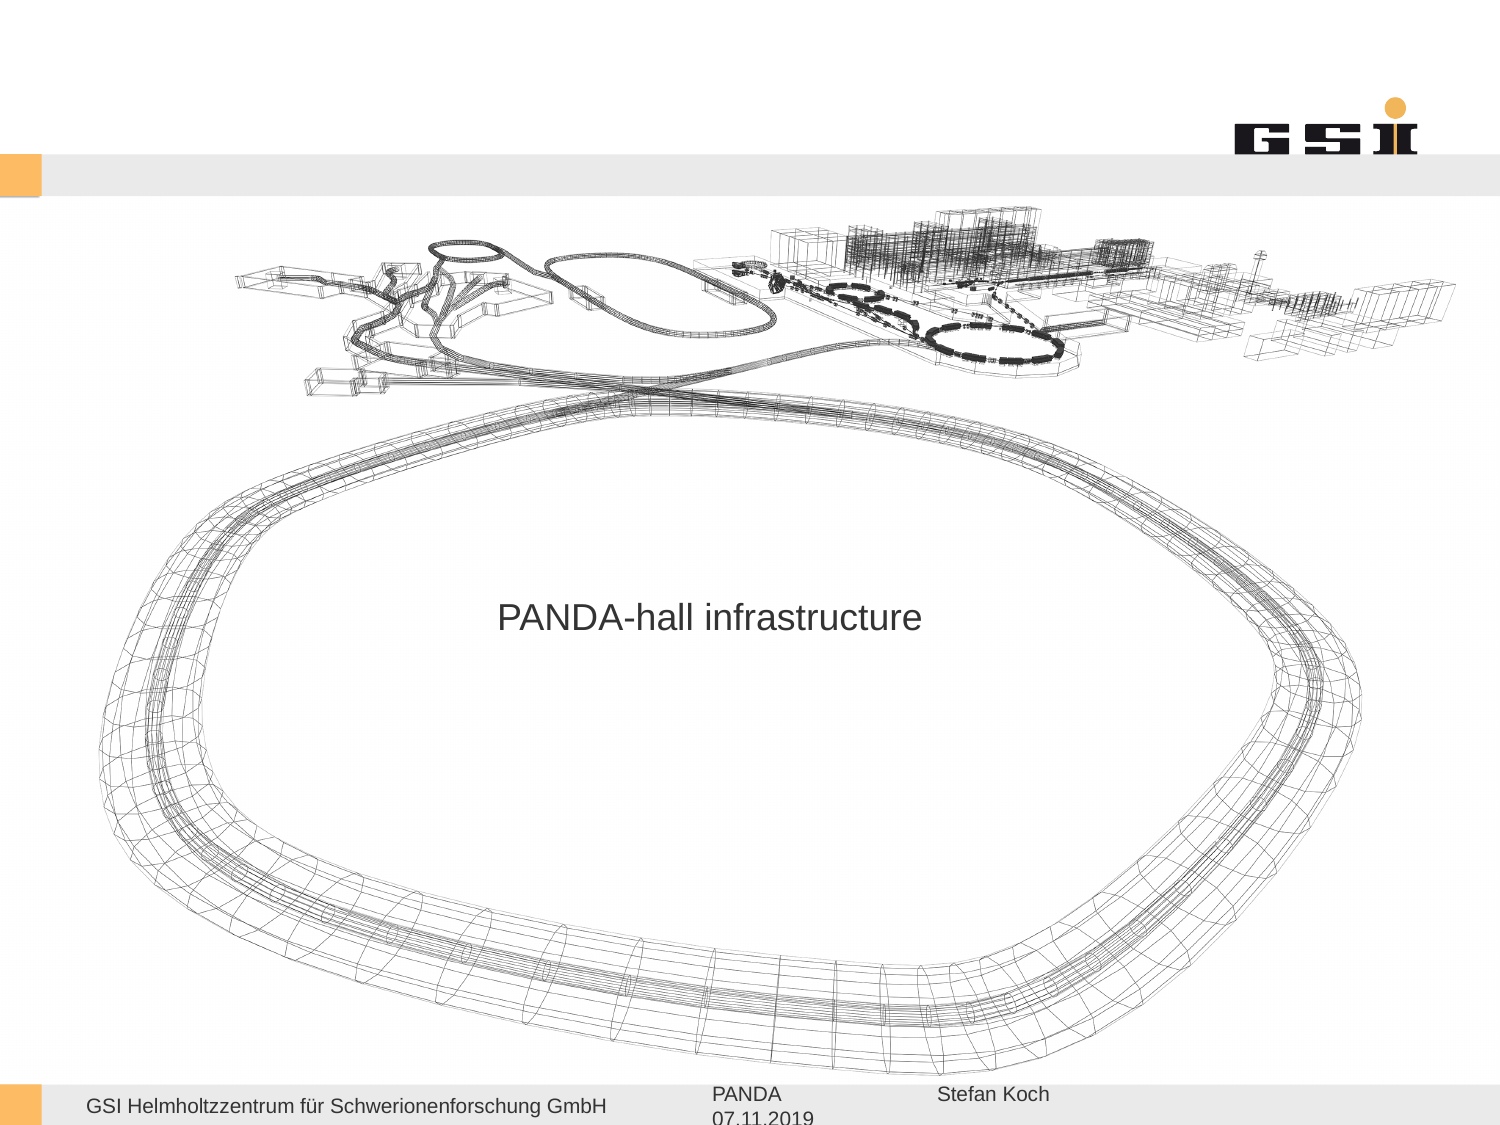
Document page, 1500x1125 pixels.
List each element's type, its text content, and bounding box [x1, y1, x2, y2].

text_box PANDA-hall infrastructure [168, 557, 1252, 685]
picture [0, 197, 1500, 1084]
picture [1233, 95, 1419, 154]
